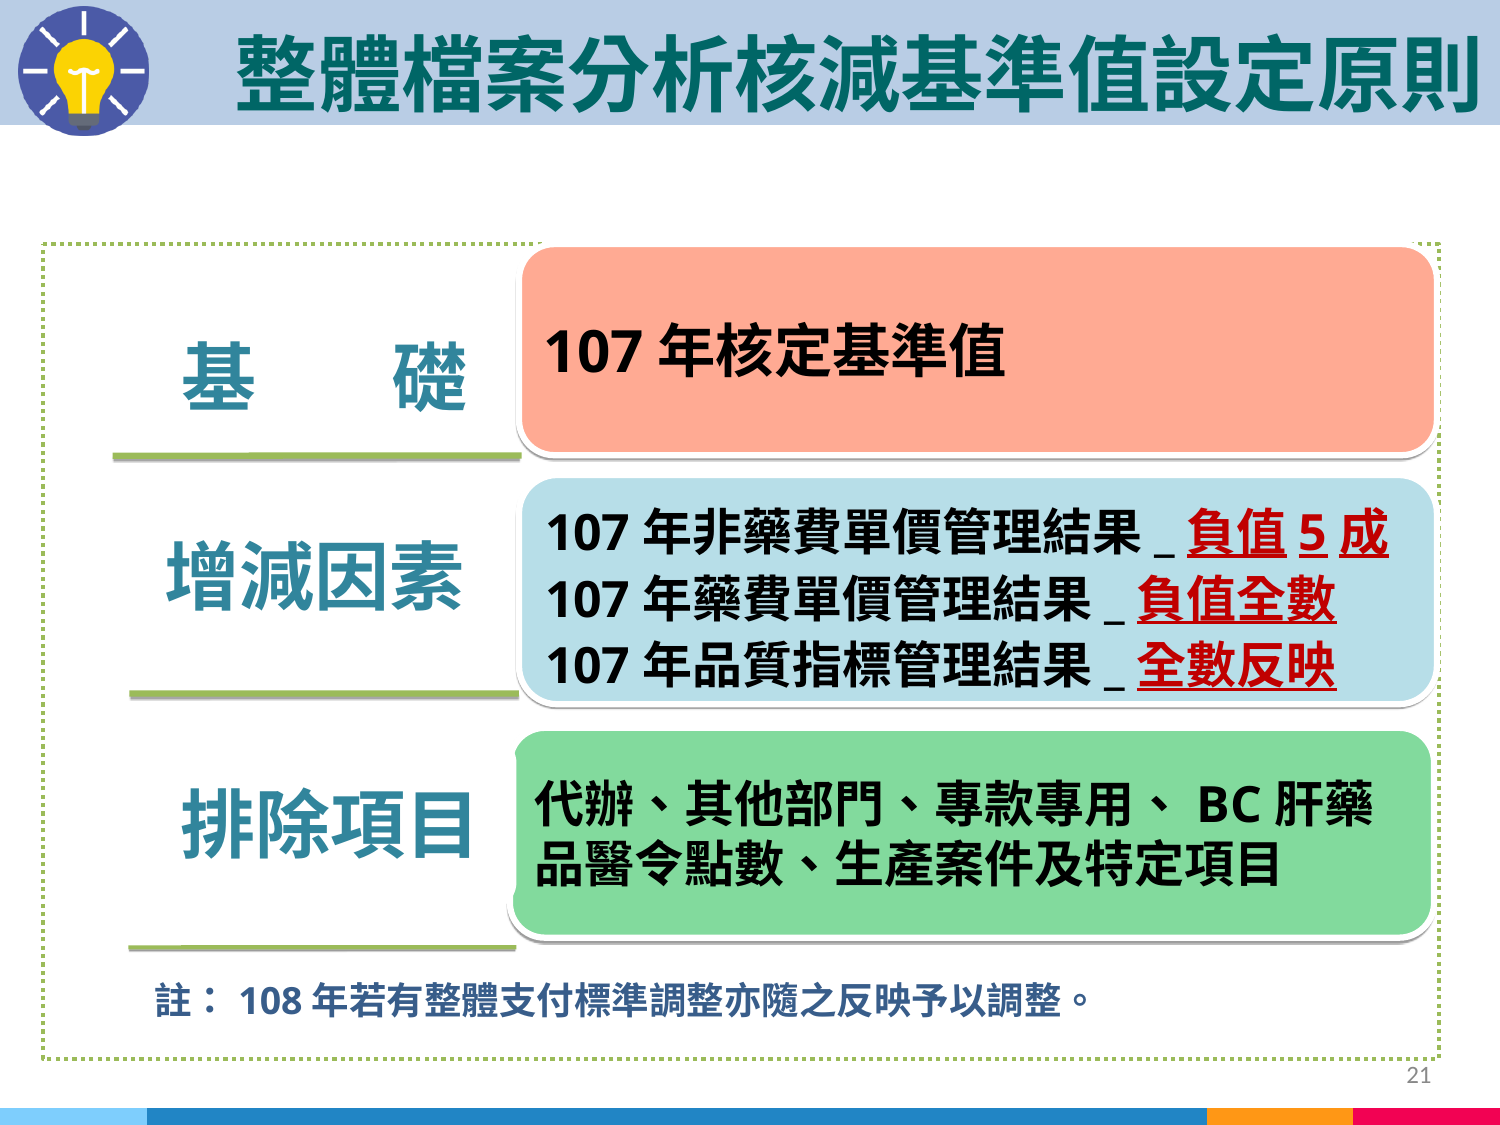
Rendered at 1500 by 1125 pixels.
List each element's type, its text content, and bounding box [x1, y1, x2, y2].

text_box 增減因素 [129, 501, 501, 647]
title 整體檔案分析核減基準值設定原則 [219, 10, 1500, 134]
text_box 107年非藥費單價管理結果_負值5成 107年藥費單價管理結果_負值全數 107年品質指標管理結果_全數反映 [518, 474, 1437, 705]
text_box 基 礎 [139, 287, 511, 465]
text_box <編號> [1391, 1043, 1482, 1113]
picture [18, 6, 149, 137]
text_box [43, 134, 1439, 1059]
text_box 註：108年若有整體支付標準調整亦隨之反映予以調整。 [139, 969, 1339, 1030]
text_box 代辦、其他部門、專款專用、BC肝藥品醫令點數、生產案件及特定項目 [509, 727, 1435, 938]
text_box 107年核定基準值 [518, 244, 1437, 456]
text_box 排除項目 [145, 733, 517, 912]
